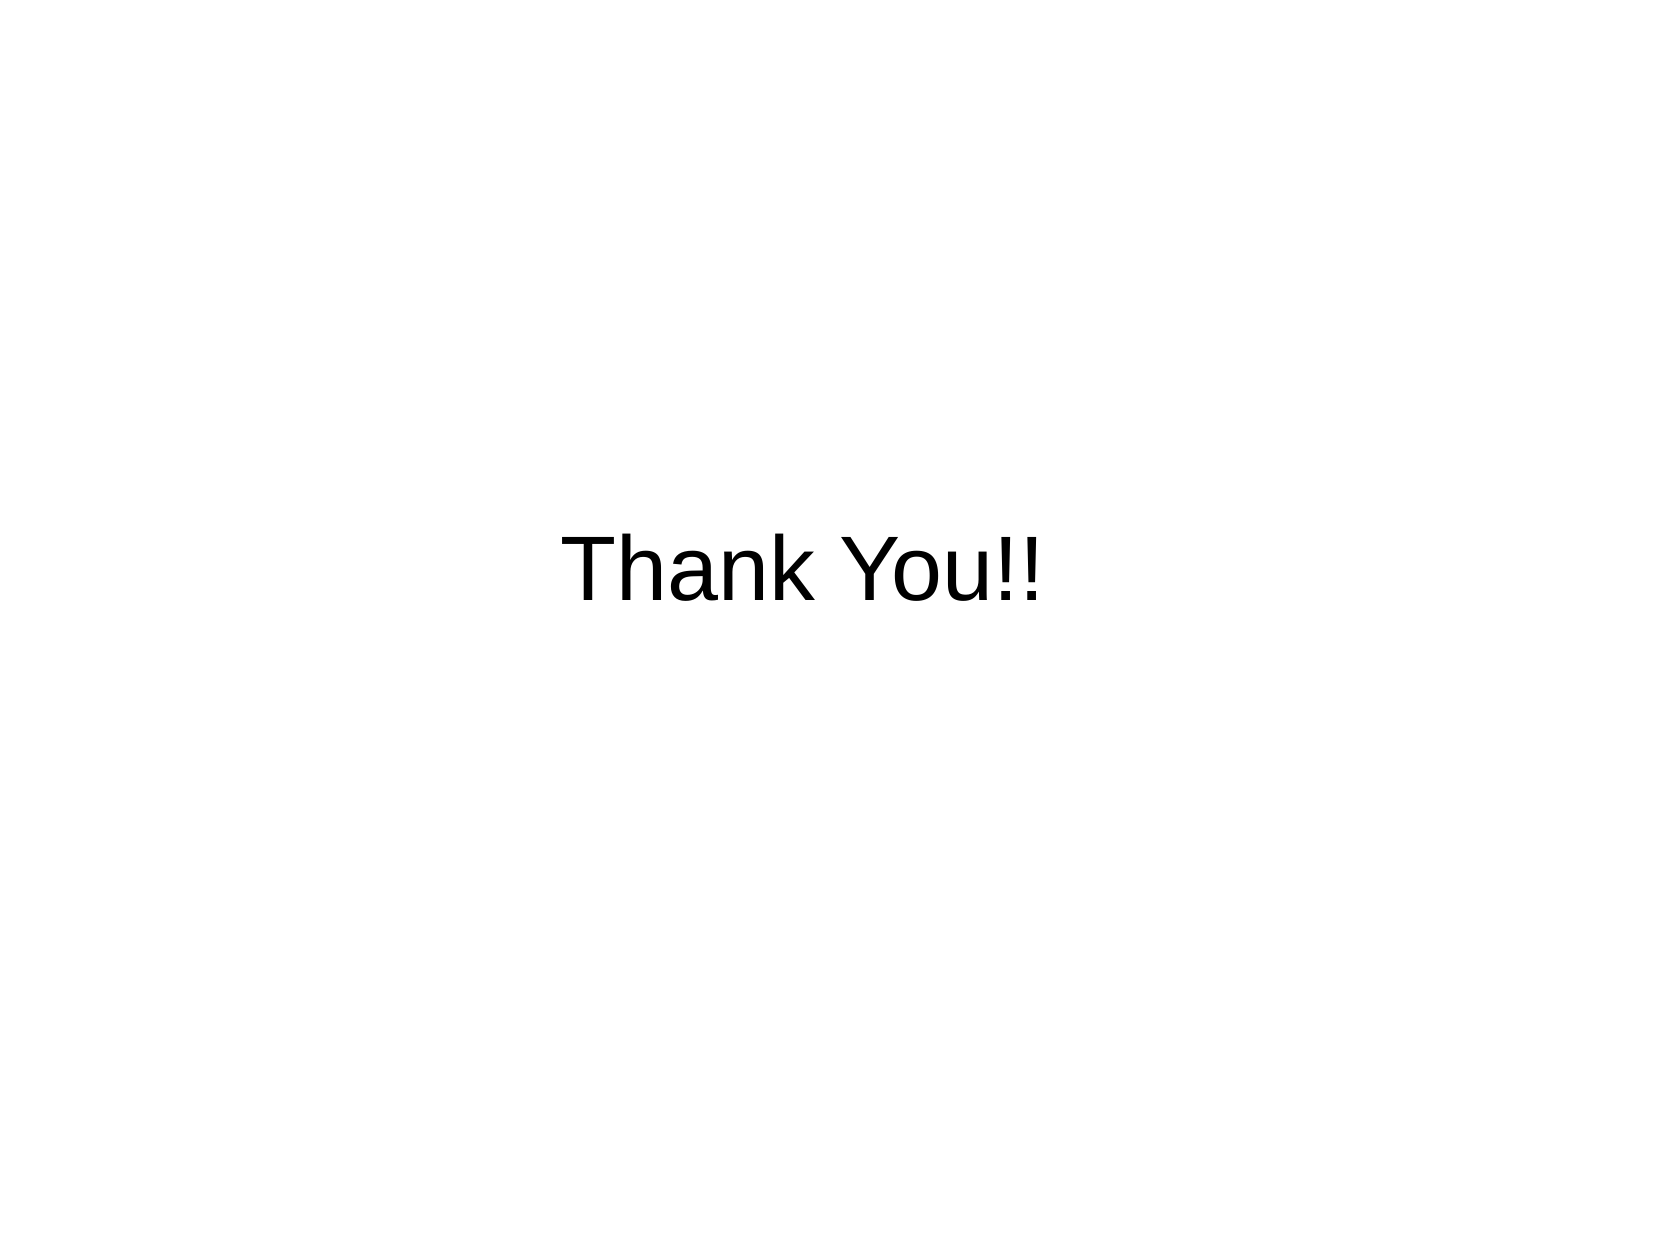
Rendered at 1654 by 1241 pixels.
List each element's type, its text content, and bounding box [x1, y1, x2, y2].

title Thank You!! [59, 472, 1548, 665]
